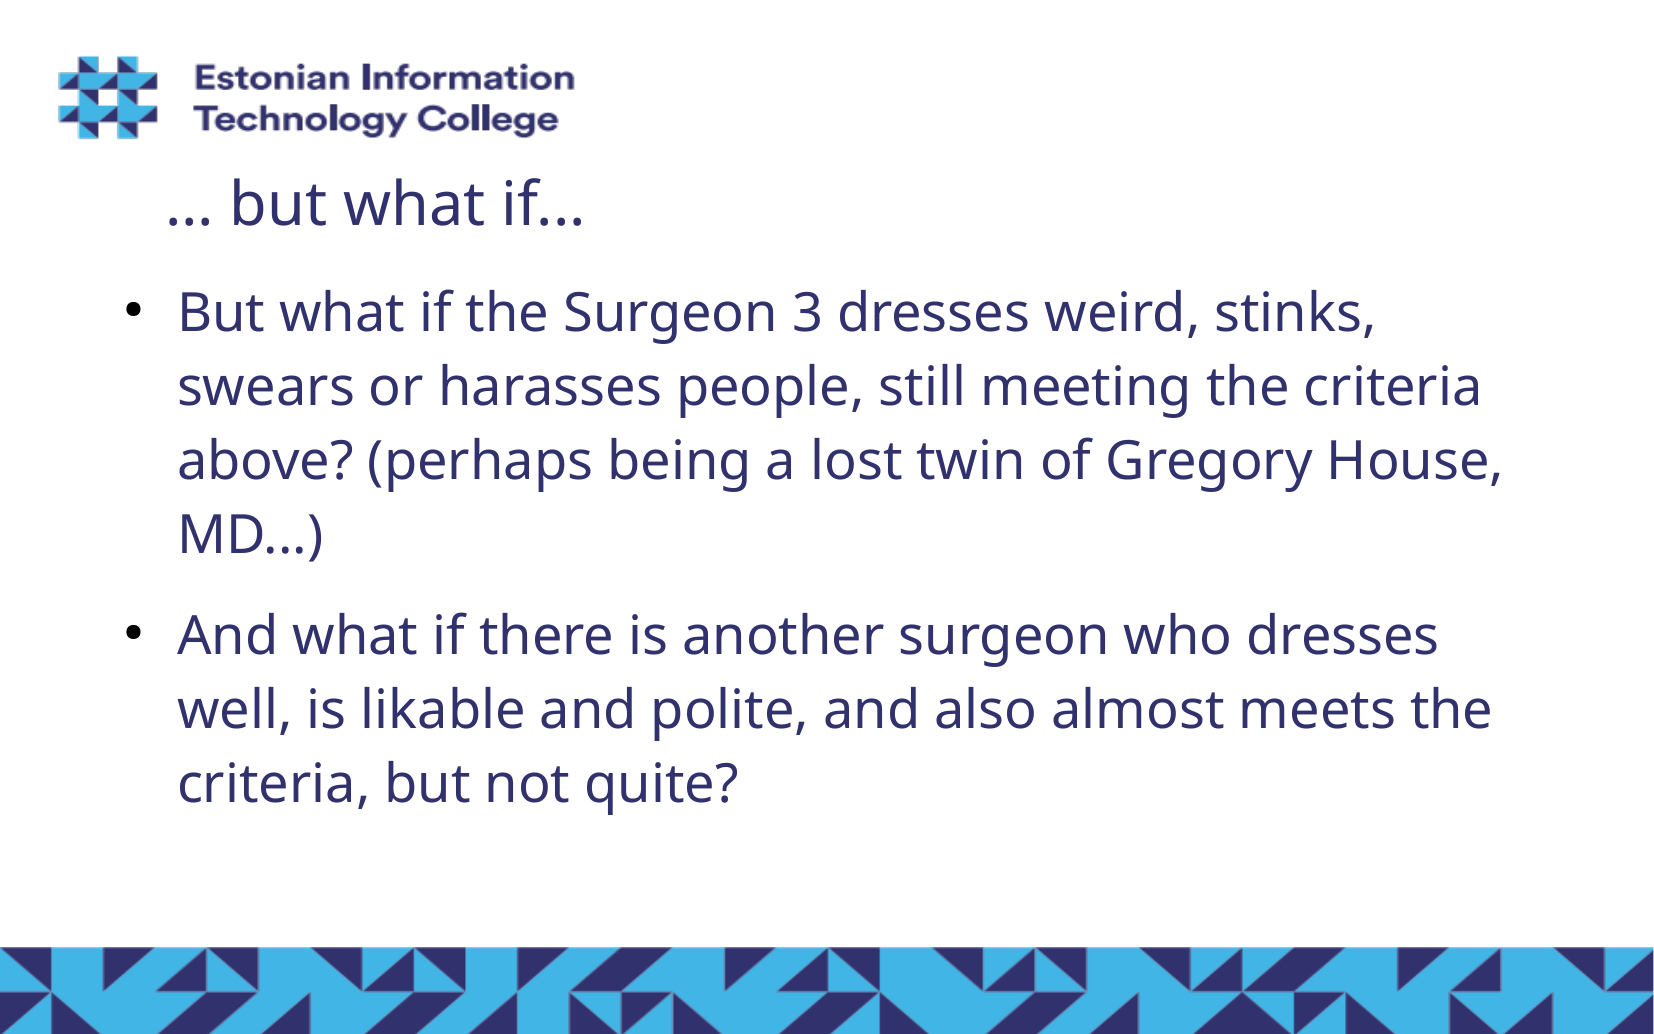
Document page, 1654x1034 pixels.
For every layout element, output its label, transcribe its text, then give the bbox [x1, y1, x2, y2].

list But what if the Surgeon 3 dresses weird, stinks, swears or harasses people, still meeting the criteria above? (perhaps being a lost twin of Gregory House, MD...) And what if there is another surgeon who dresses well, is likable and polite, and also almost meets the criteria, but not quite? [106, 273, 1548, 934]
title … but what if... [165, 147, 1217, 256]
